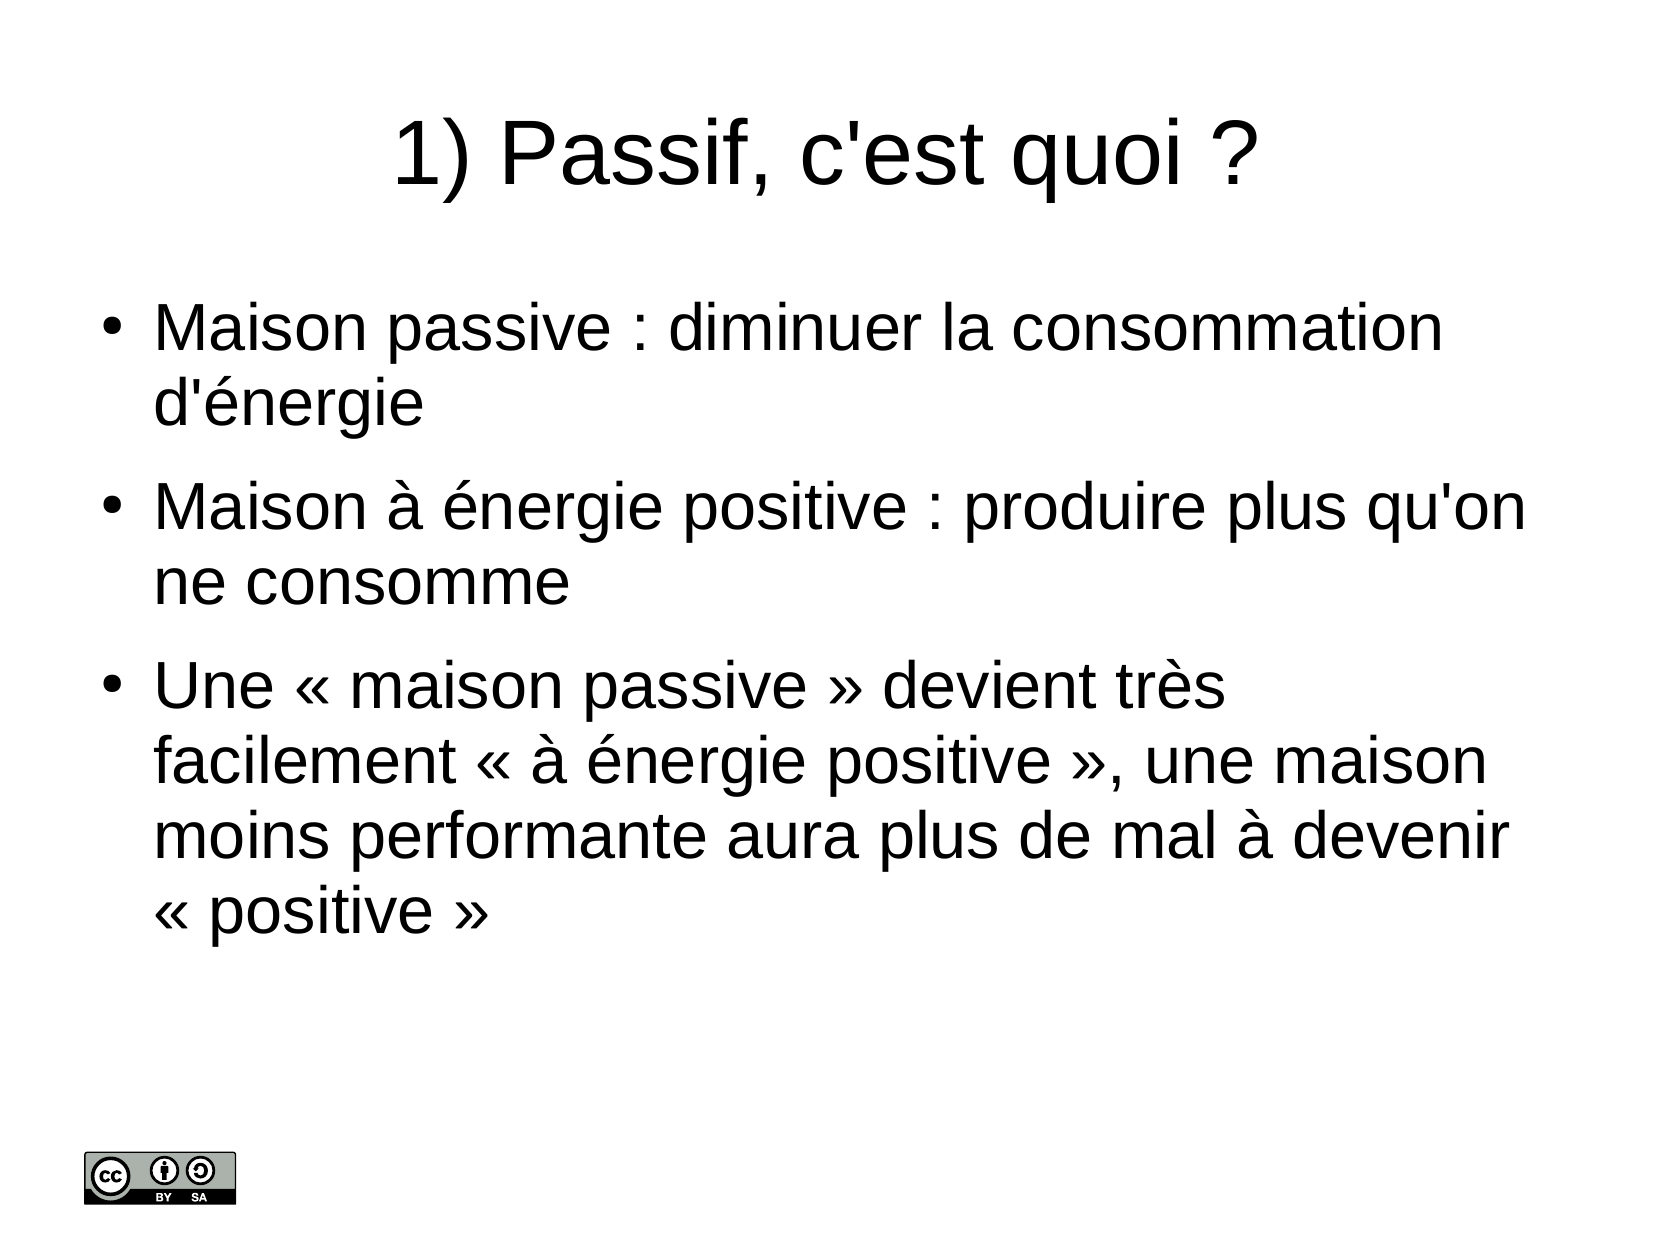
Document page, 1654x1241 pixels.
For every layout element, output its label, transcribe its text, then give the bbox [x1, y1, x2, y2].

list Maison passive : diminuer la consommation d'énergie Maison à énergie positive : produire plus qu'on ne consomme Une « maison passive » devient très facilement « à énergie positive », une maison moins performante aura plus de mal à devenir « positive » [82, 290, 1538, 1010]
title 1) Passif, c'est quoi ? [82, 49, 1571, 257]
